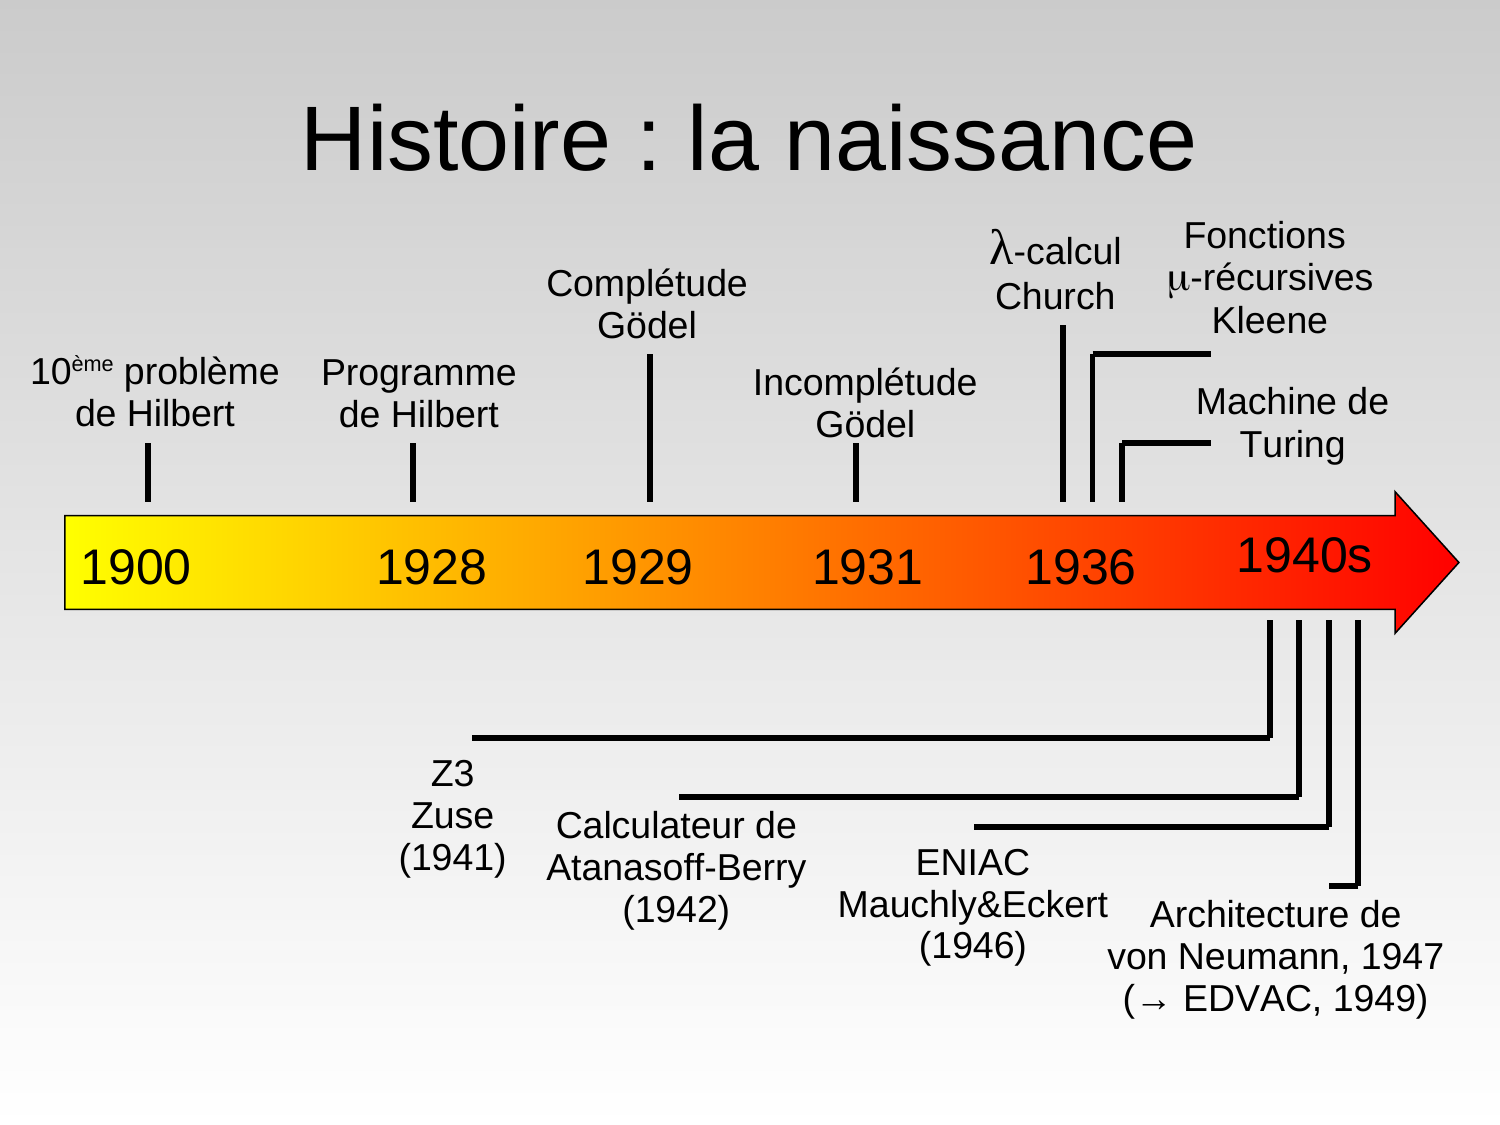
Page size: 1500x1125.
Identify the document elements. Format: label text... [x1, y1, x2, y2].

text_box ENIAC Mauchly&Eckert (1946) [822, 833, 1123, 975]
text_box 1936 [1010, 531, 1152, 603]
text_box Z3 Zuse (1941) [383, 745, 522, 886]
text_box Calculateur de Atanasoff-Berry (1942) [531, 797, 821, 939]
text_box Complétude Gödel [531, 255, 763, 355]
text_box Fonctions -récursives Kleene [1151, 206, 1389, 361]
title Histoire : la naissance [75, 21, 1426, 257]
text_box 1940s [1222, 519, 1388, 591]
text_box Programme de Hilbert [306, 344, 532, 443]
text_box 1931 [797, 531, 938, 603]
text_box [64, 491, 1459, 634]
text_box Architecture de von Neumann, 1947 (→ EDVAC, 1949) [1092, 885, 1459, 1027]
text_box 1929 [567, 531, 709, 603]
text_box 1928 [361, 531, 502, 603]
text_box 10ème problème de Hilbert [15, 342, 296, 443]
text_box 1900 [66, 531, 207, 603]
text_box Incomplétude Gödel [738, 354, 993, 454]
text_box Machine de Turing [1181, 373, 1404, 473]
text_box λ-calcul Church [974, 212, 1137, 325]
